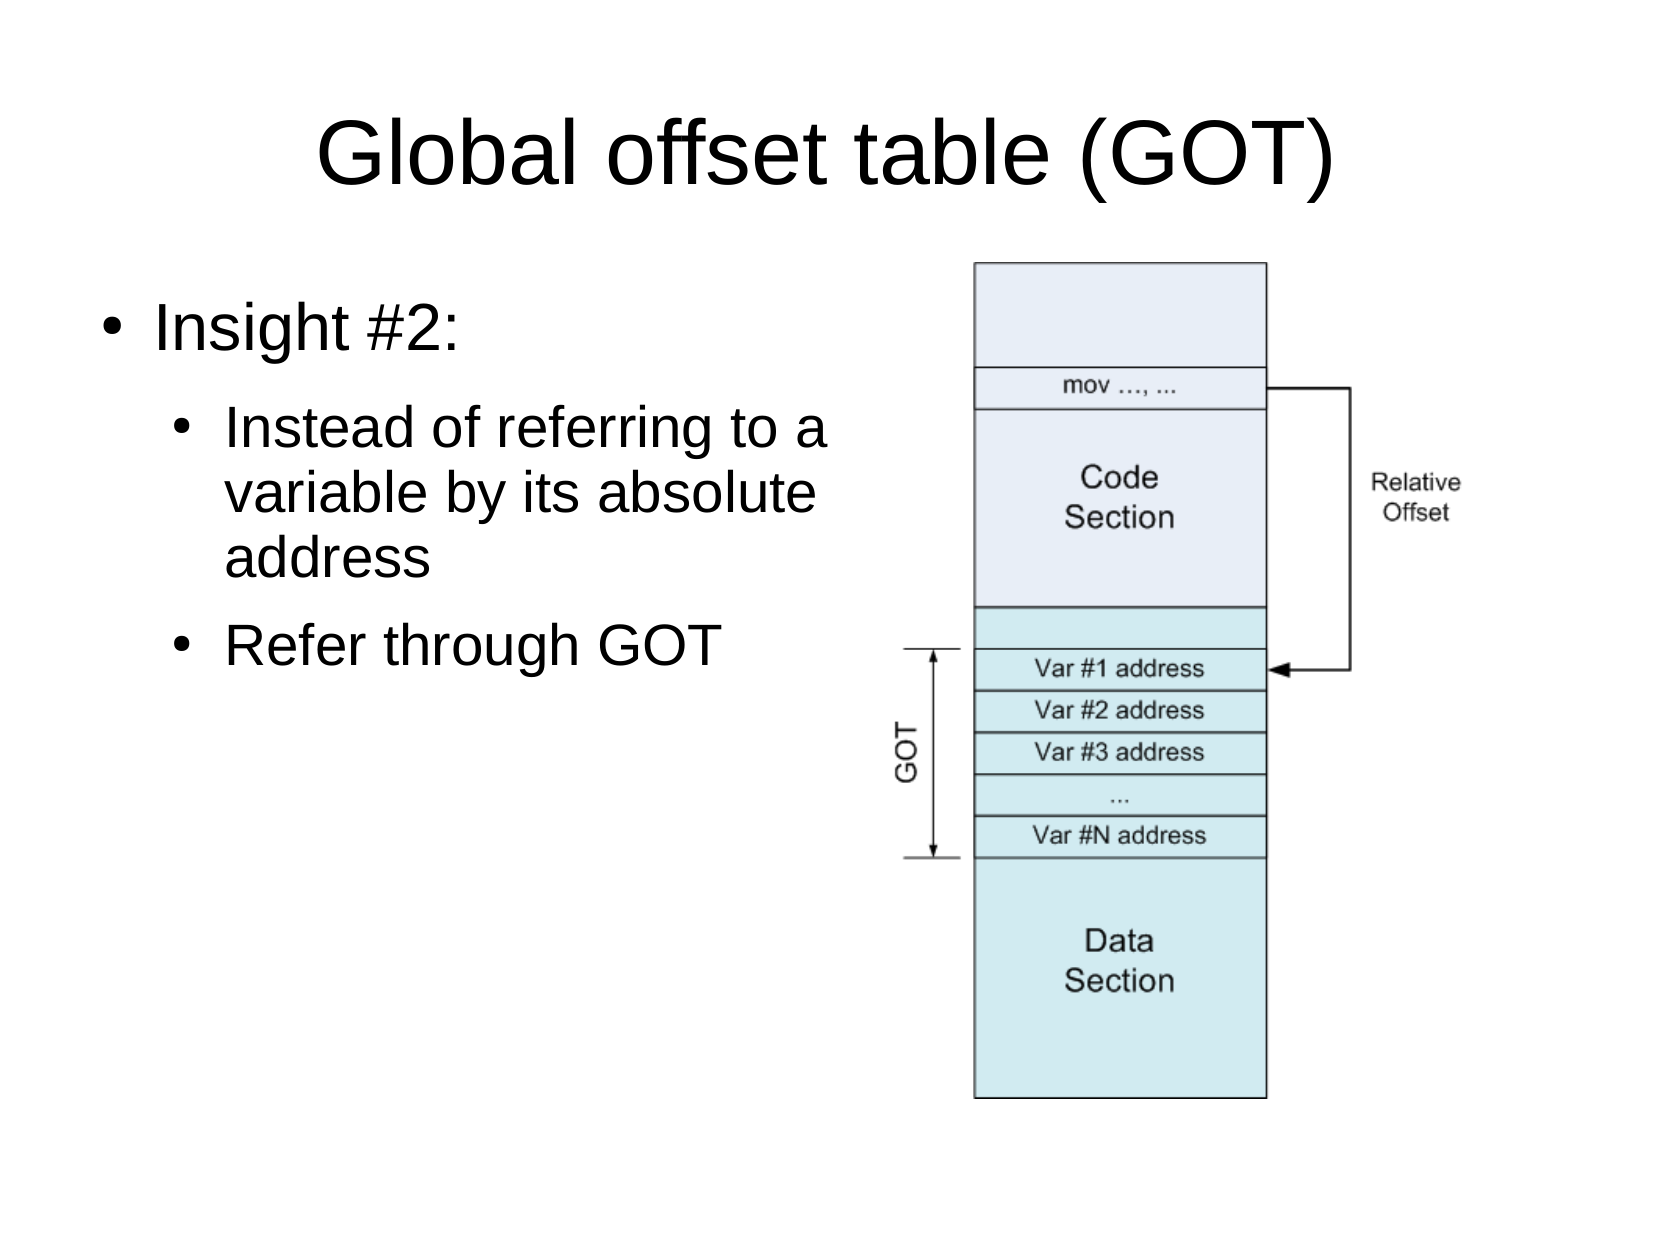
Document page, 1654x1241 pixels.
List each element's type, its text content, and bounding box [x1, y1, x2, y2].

title Global offset table (GOT) [82, 49, 1571, 257]
picture [886, 262, 1463, 1099]
list Insight #2: Instead of referring to a variable by its absolute address Refer through GOT [82, 290, 863, 1126]
